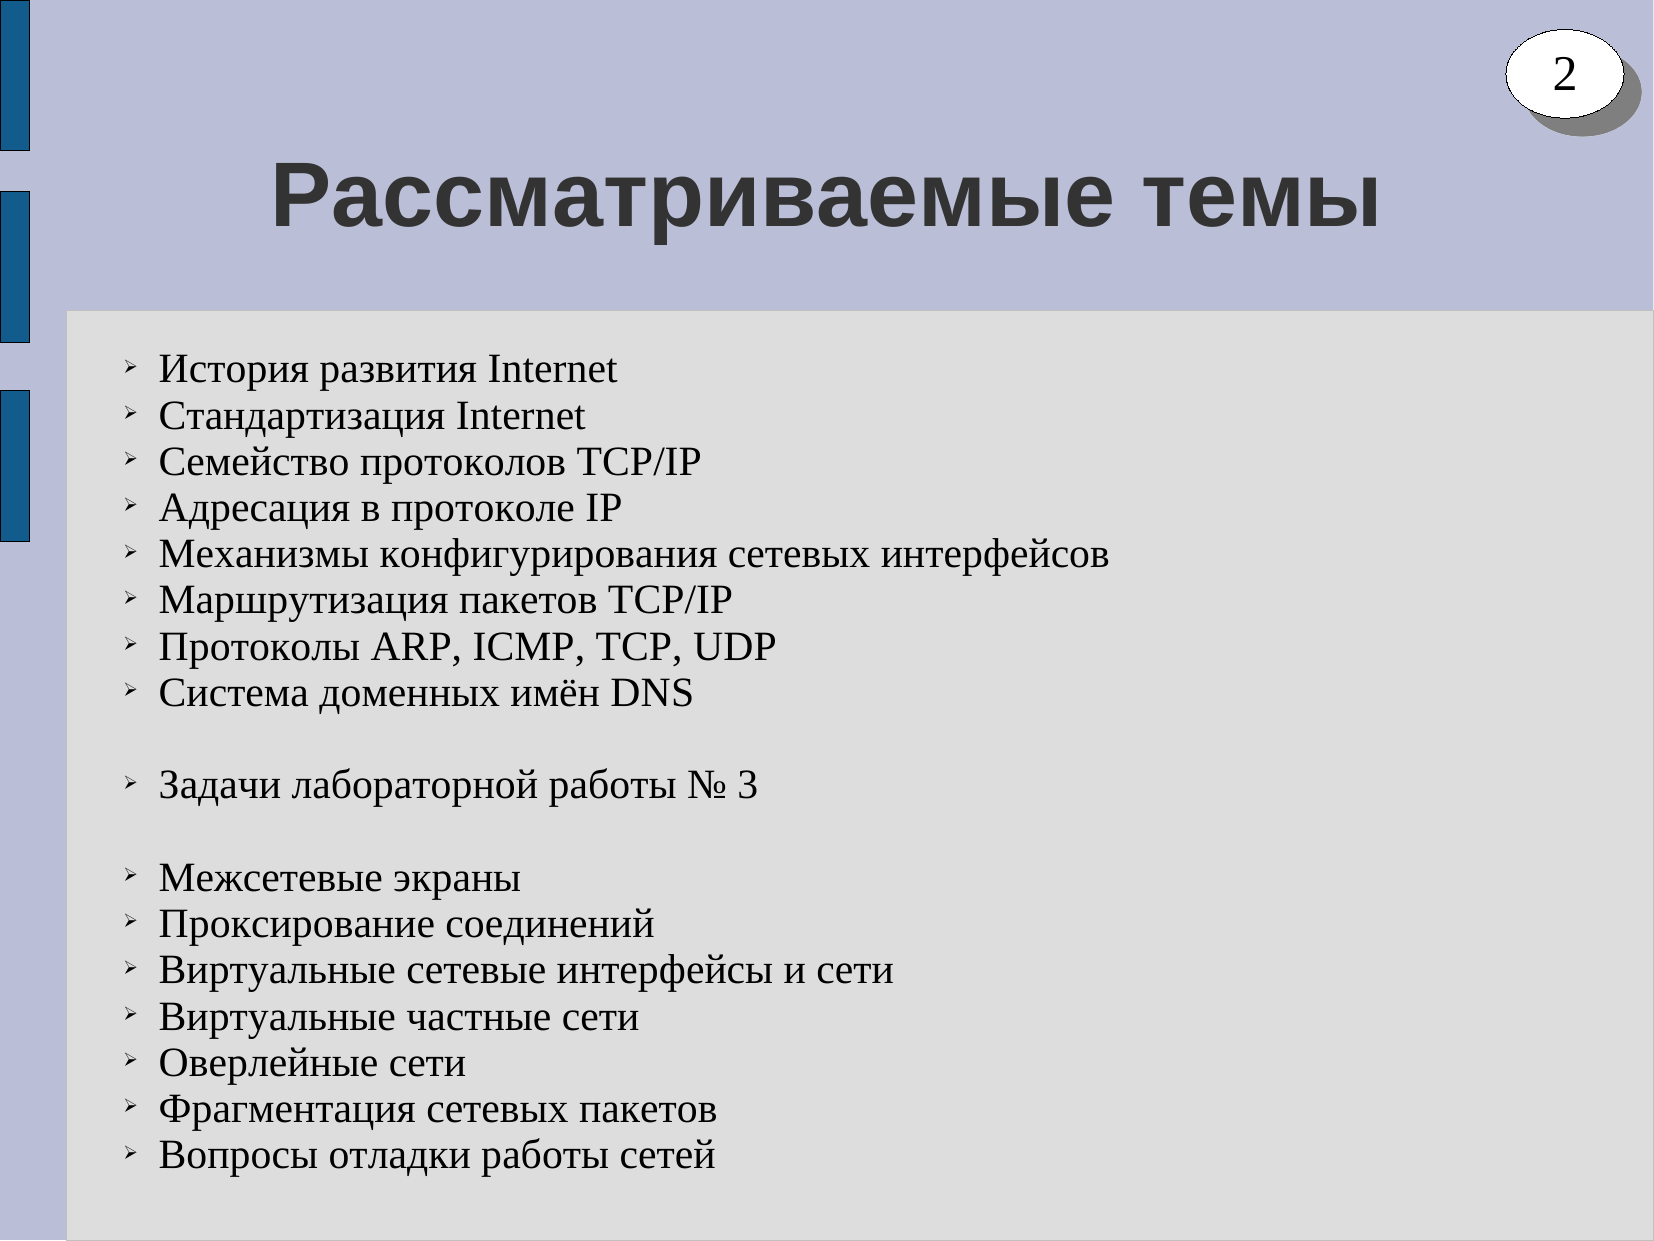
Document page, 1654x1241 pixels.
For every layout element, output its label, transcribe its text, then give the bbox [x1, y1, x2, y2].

subtitle История развития Internet Стандартизация Internet Семейство протоколов TCP/IP Адресация в протоколе IP Механизмы конфигурирования сетевых интерфейсов Маршрутизация пакетов TCP/IP Протоколы ARP, ICMP, TCP, UDP Система доменных имён DNS Задачи лабораторной работы № 3 Межсетевые экраны Проксирование соединений Виртуальные сетевые интерфейсы и сети Виртуальные частные сети Оверлейные сети Фрагментация сетевых пакетов Вопросы отладки работы сетей [123, 345, 1536, 1178]
title Рассматриваемые темы [121, 91, 1534, 299]
text_box 2 [1505, 29, 1625, 119]
